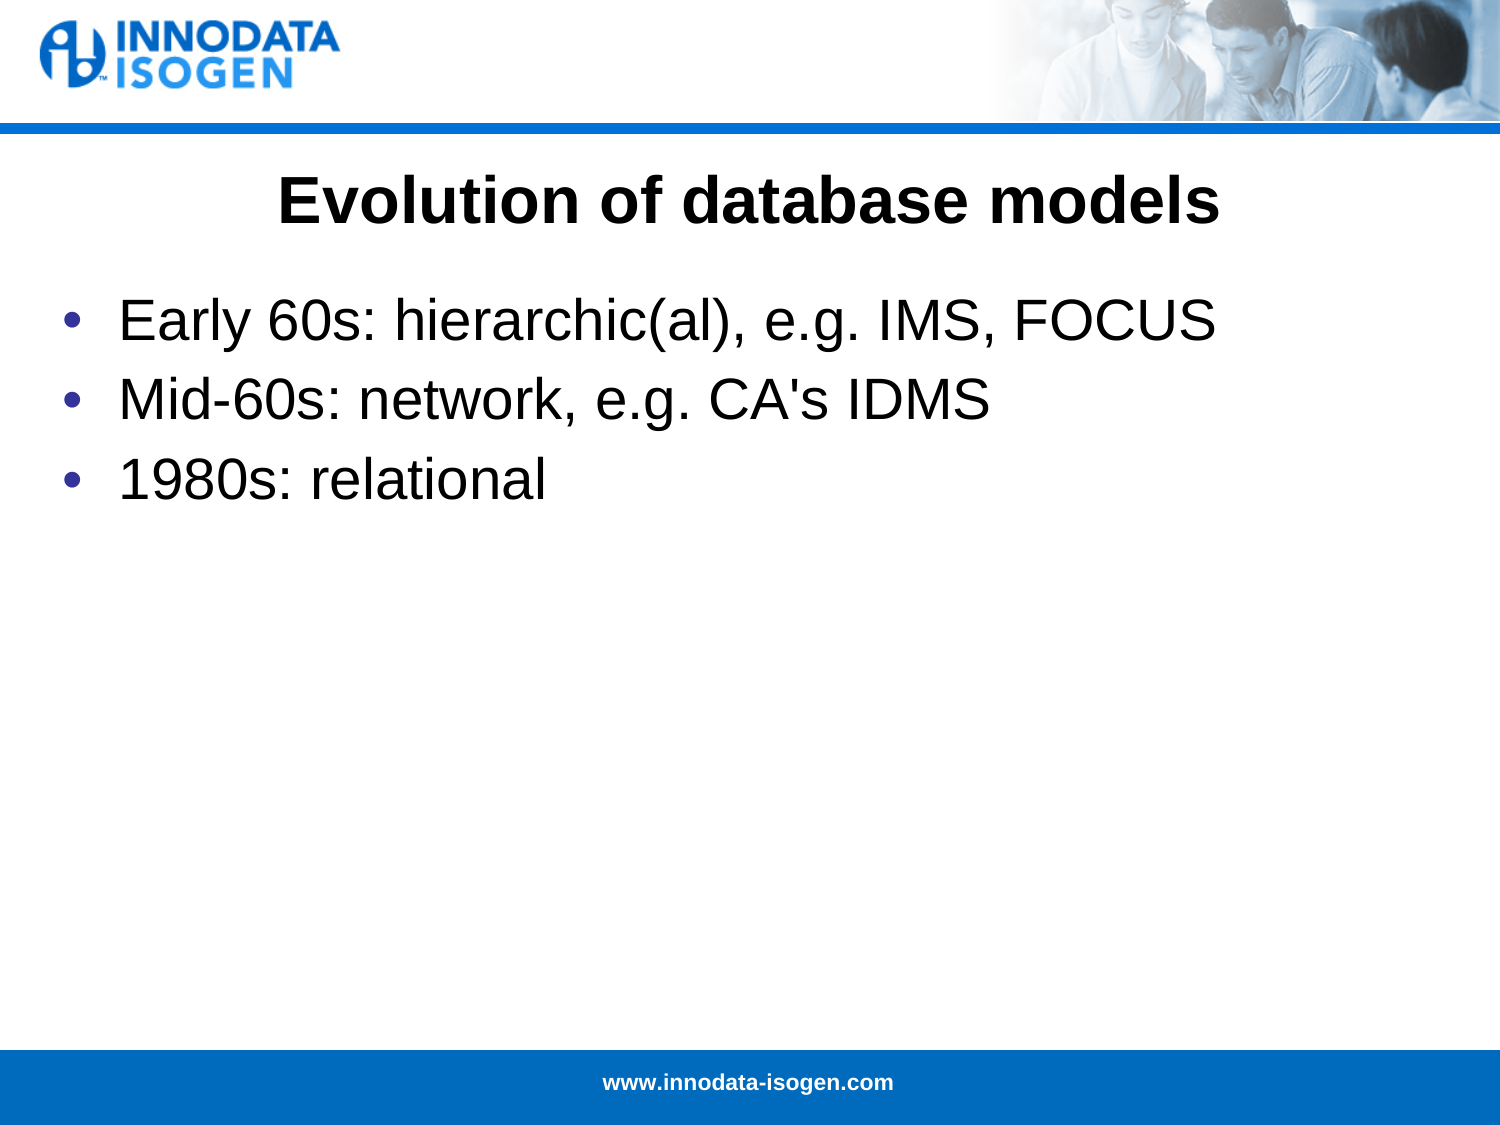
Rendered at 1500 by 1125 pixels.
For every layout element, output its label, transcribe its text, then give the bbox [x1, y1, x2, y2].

picture [0, 123, 1500, 134]
list Early 60s: hierarchic(al), e.g. IMS, FOCUS Mid-60s: network, e.g. CA's IDMS 1980s: relational [62, 287, 1438, 923]
title Evolution of database models [62, 144, 1438, 256]
picture [0, 0, 1500, 121]
